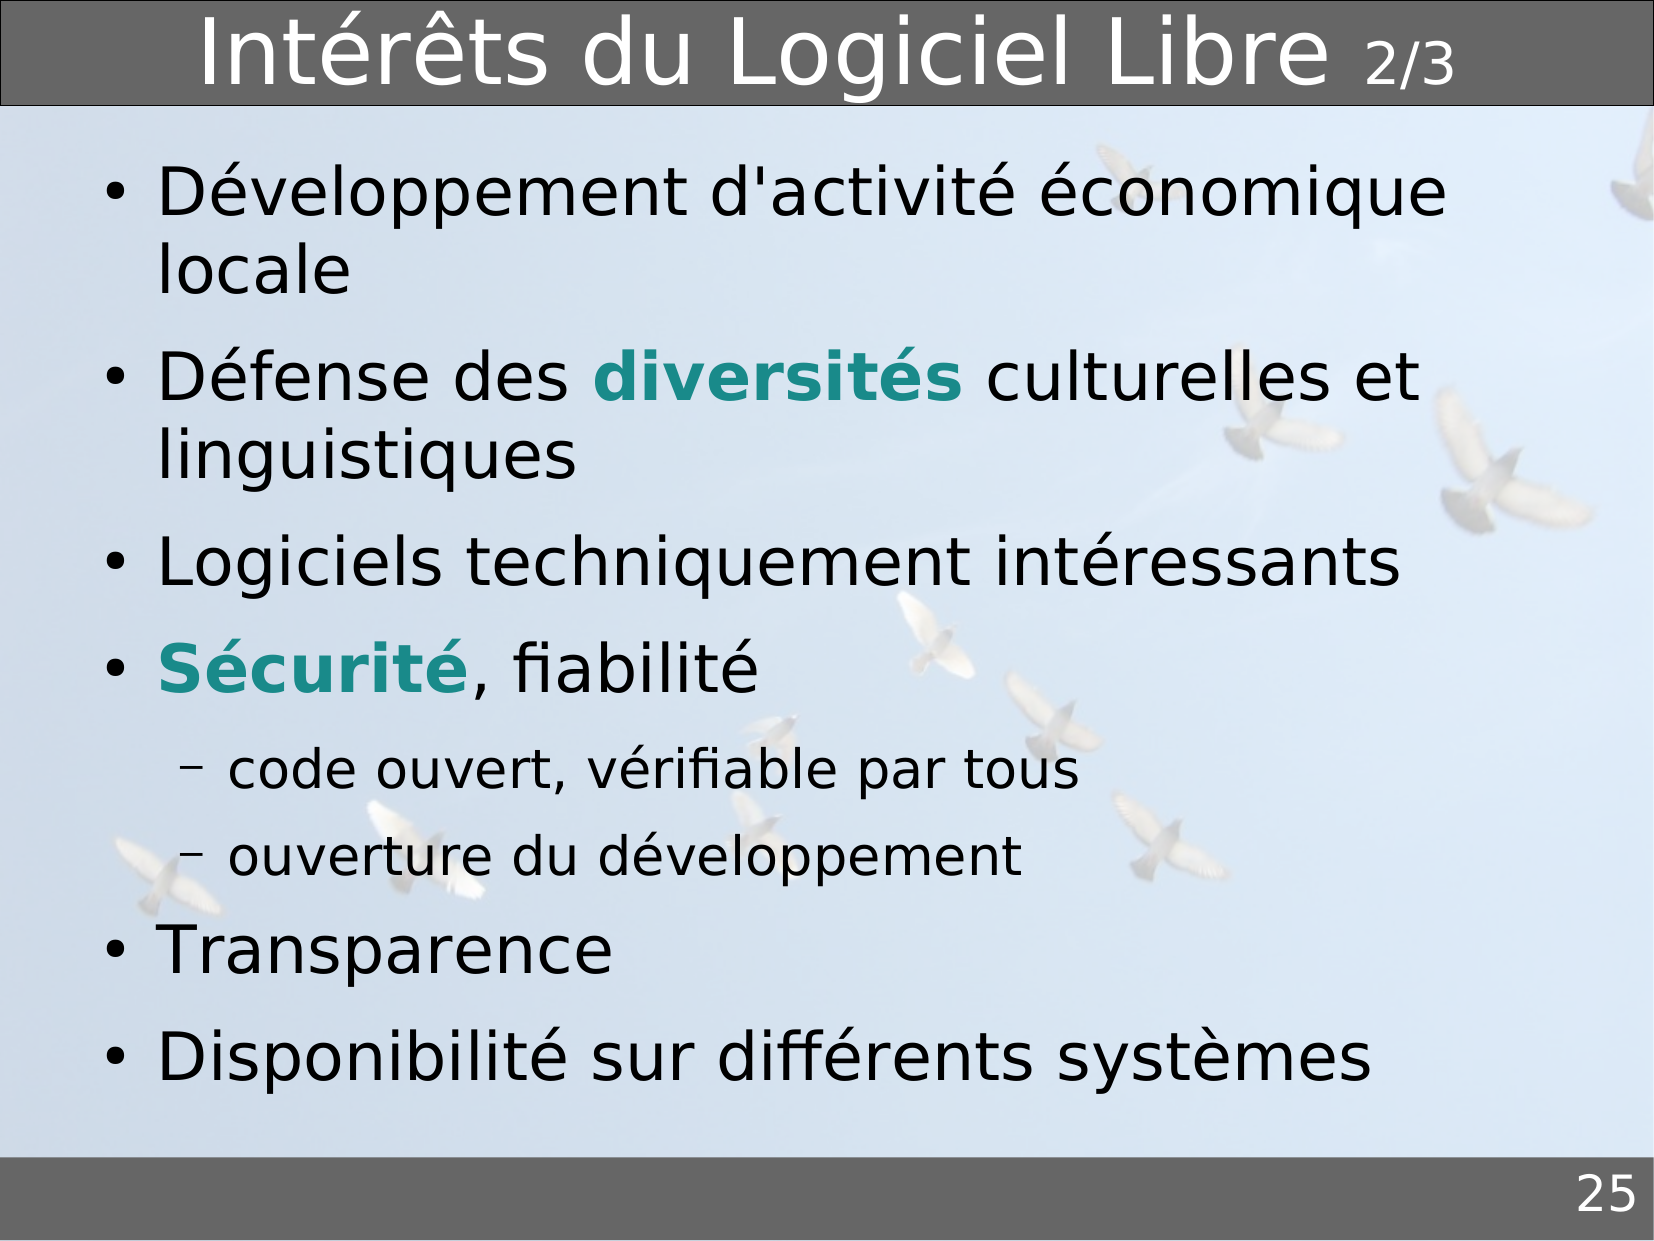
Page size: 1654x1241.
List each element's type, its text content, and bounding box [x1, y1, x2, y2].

list Développement d'activité économique locale Défense des diversités culturelles et linguistiques Logiciels techniquement intéressants Sécurité, fiabilité code ouvert, vérifiable par tous ouverture du développement Transparence Disponibilité sur différents systèmes [85, 153, 1585, 1097]
title Intérêts du Logiciel Libre 2/3 [0, 0, 1654, 107]
